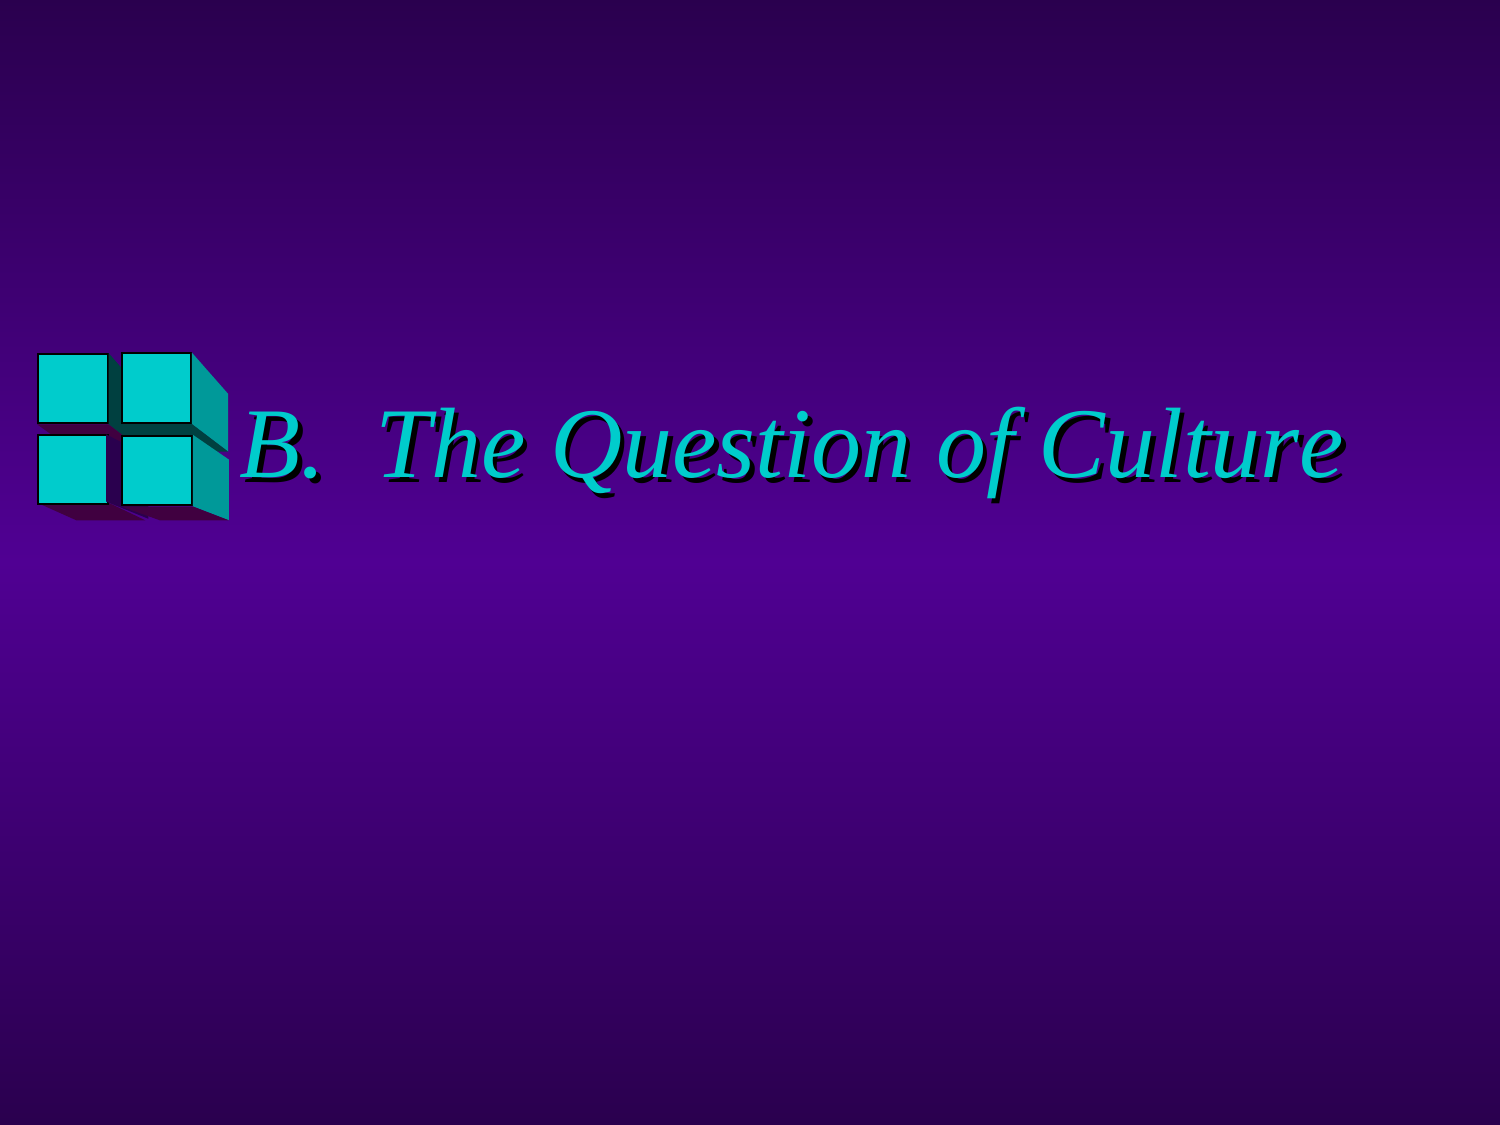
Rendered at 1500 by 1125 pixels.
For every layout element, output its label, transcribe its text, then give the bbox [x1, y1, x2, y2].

title B. The Question of Culture [224, 349, 1500, 538]
